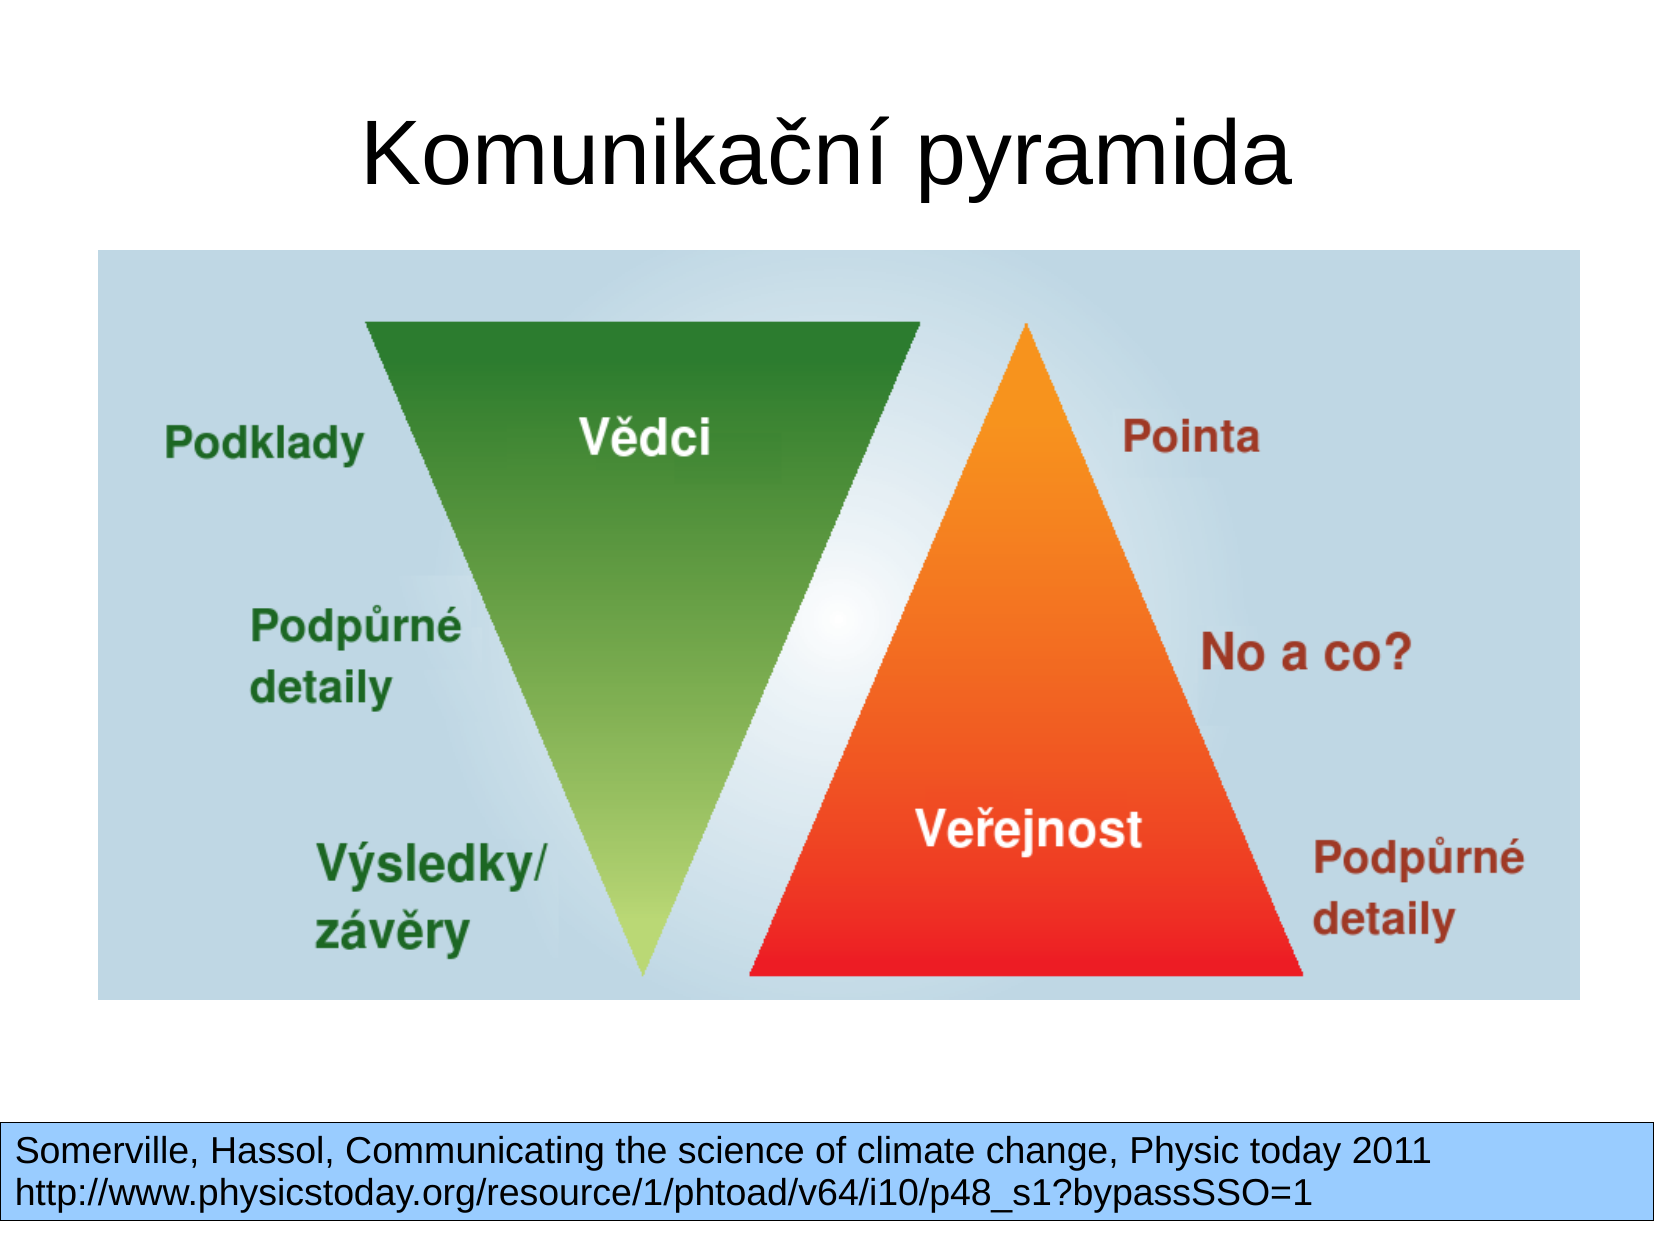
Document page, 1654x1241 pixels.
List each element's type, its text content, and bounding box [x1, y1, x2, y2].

text_box Somerville, Hassol, Communicating the science of climate change, Physic today 2011 http://www.physicstoday.org/resource/1/phtoad/v64/i10/p48_s1?bypassSSO=1 [0, 1122, 1654, 1221]
picture [98, 250, 1580, 1000]
title Komunikační pyramida [82, 101, 1571, 205]
